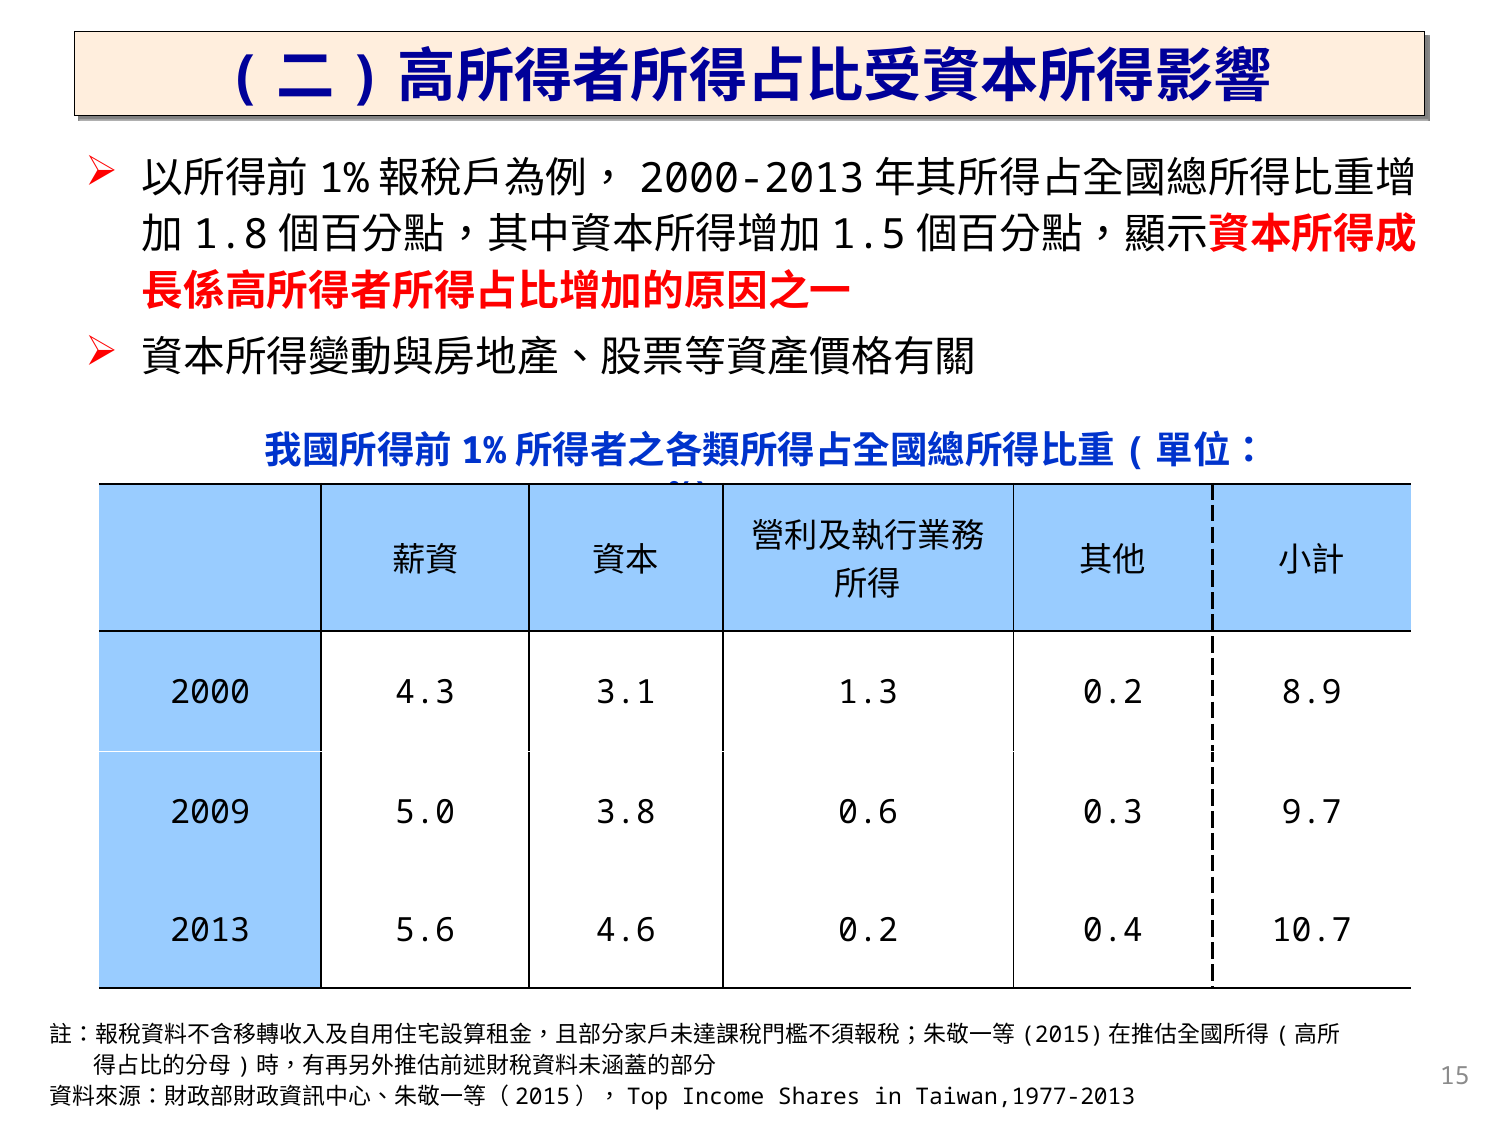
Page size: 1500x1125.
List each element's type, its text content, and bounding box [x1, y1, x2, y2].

table_cell 9.7 [1212, 752, 1411, 870]
table_cell 5.0 [322, 752, 528, 870]
text_box 我國所得前1%所得者之各類所得占全國總所得比重(單位：%) [247, 418, 1295, 483]
table_header 其他 [1014, 485, 1212, 630]
table_cell 4.6 [530, 870, 722, 987]
table_cell 0.6 [724, 752, 1013, 870]
table_cell 0.2 [724, 870, 1013, 987]
text_box (二)高所得者所得占比受資本所得影響 [74, 31, 1425, 116]
table_header [99, 485, 320, 630]
table_cell 0.2 [1014, 632, 1212, 751]
table_cell 0.3 [1014, 752, 1212, 870]
table_cell 2000 [99, 632, 320, 751]
table_header 小計 [1212, 485, 1411, 630]
table_cell 3.8 [530, 752, 722, 870]
text_box 以所得前1%報稅戶為例，2000-2013年其所得占全國總所得比重增加1.8個百分點，其中資本所得增加1.5個百分點，顯示資本所得成長係高所得者所得占比增加的原因之一 資本所得變動與房地產、股票等資產價格有關 [70, 137, 1440, 388]
table_cell 3.1 [530, 632, 722, 751]
table_header 資本 [530, 485, 722, 630]
text_box 註：報稅資料不含移轉收入及自用住宅設算租金，且部分家戶未達課稅門檻不須報稅；朱敬一等(2015)在推估全國所得(高所得占比的分母)時，有再另外推估前述財稅資料未涵蓋的部分 資料來源：財政部財政資訊中心、朱敬一等（2015），Top Income Shares in Taiwan,1977-2013 [34, 1008, 1356, 1117]
table_header 營利及執行業務所得 [724, 485, 1013, 630]
table_cell 10.7 [1212, 870, 1411, 987]
table_cell 2013 [99, 870, 320, 987]
table_cell 5.6 [322, 870, 528, 987]
table_cell 1.3 [724, 632, 1013, 751]
table_cell 8.9 [1212, 632, 1411, 751]
table_header 薪資 [322, 485, 528, 630]
table_cell 2009 [99, 752, 320, 870]
table_cell 0.4 [1014, 870, 1212, 987]
table_cell 4.3 [322, 632, 528, 751]
slide_number <編號> [1356, 1046, 1485, 1107]
